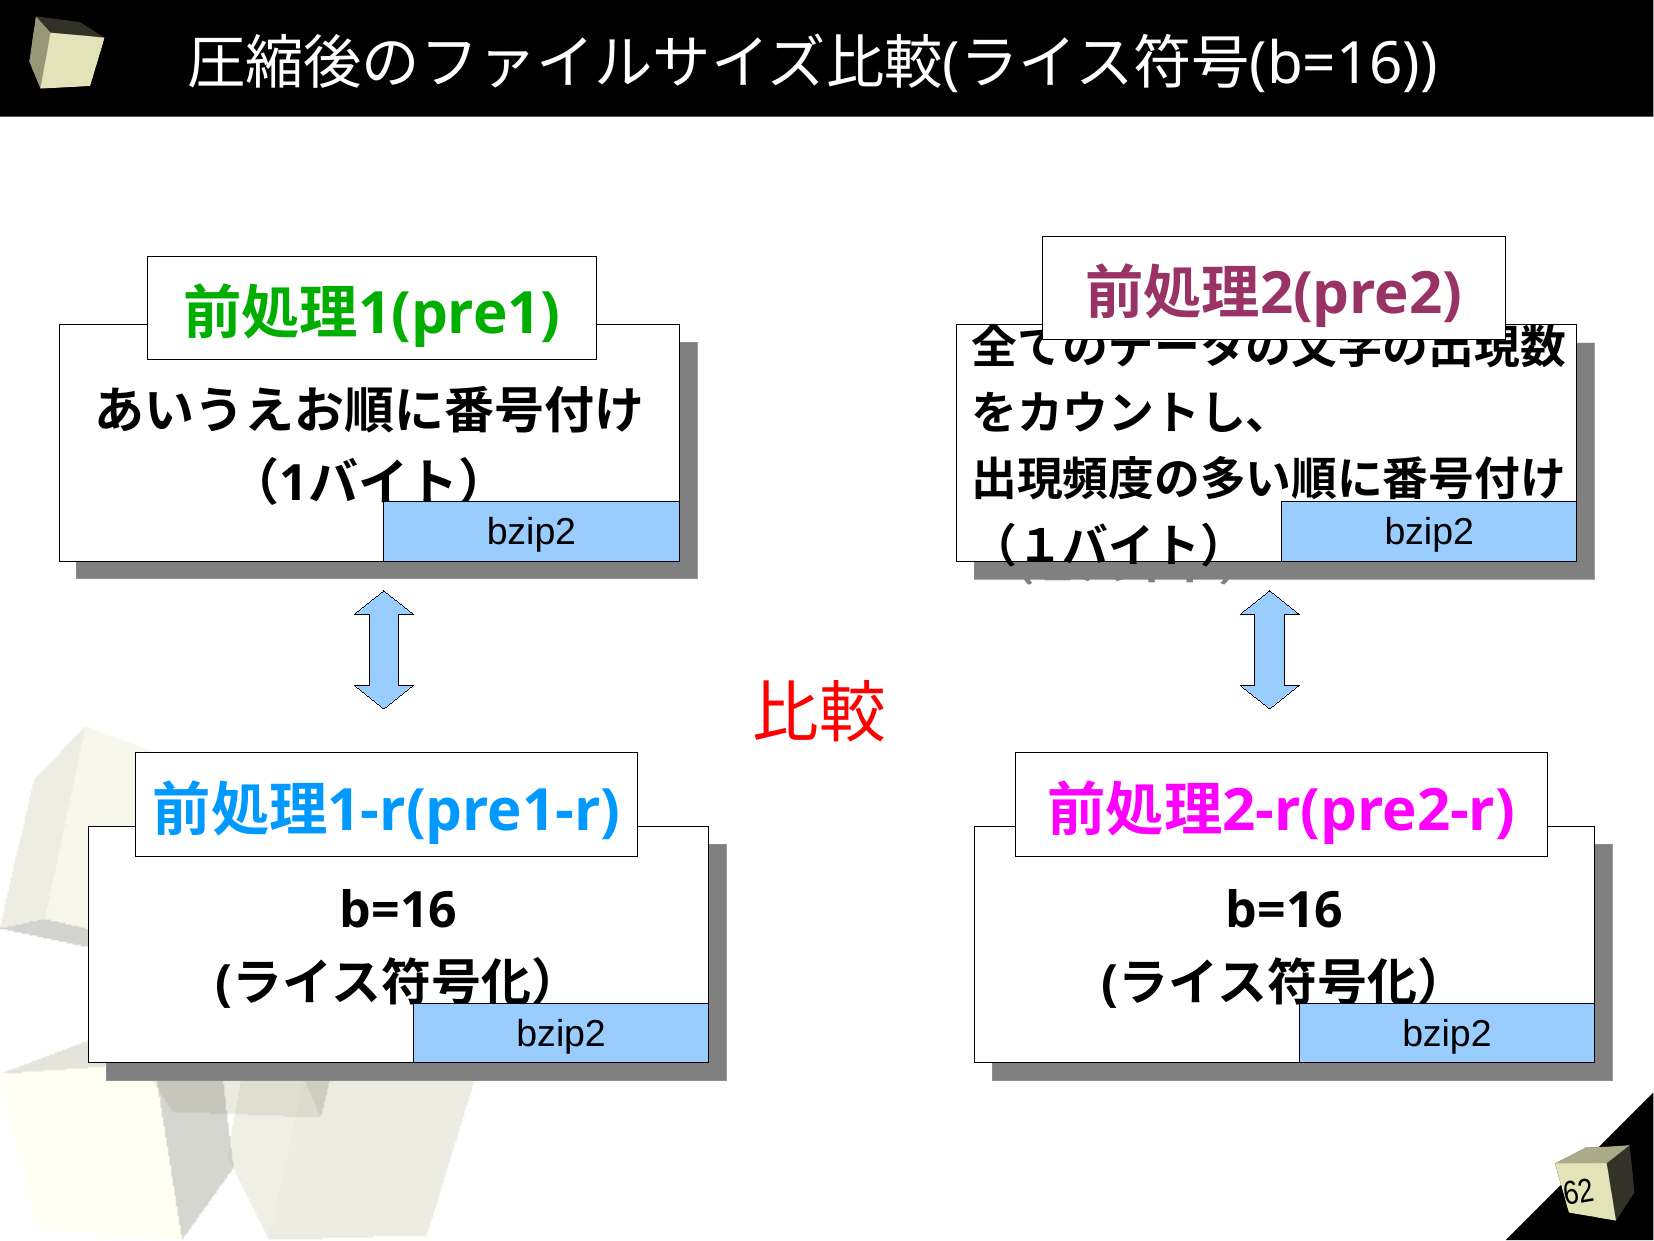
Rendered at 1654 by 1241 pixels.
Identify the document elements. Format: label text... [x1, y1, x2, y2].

text_box b=16 (ライス符号化） [974, 826, 1595, 1063]
text_box 前処理1-r(pre1-r) [135, 752, 638, 857]
text_box ■圧縮後のファイルサイズ比較(ライス符号(b=16)) [118, 8, 1536, 89]
text_box [354, 590, 414, 709]
text_box 前処理2(pre2) [1042, 236, 1506, 340]
text_box 前処理1(pre1) [147, 256, 597, 360]
text_box 前処理2-r(pre2-r) [1015, 752, 1548, 857]
text_box bzip2 [383, 501, 680, 562]
text_box bzip2 [413, 1003, 709, 1063]
picture [0, 726, 477, 1241]
text_box 比較 [738, 651, 1536, 734]
text_box 全てのデータの文字の出現数 をカウントし、 出現頻度の多い順に番号付け （１バイト） [956, 324, 1577, 562]
text_box bzip2 [1299, 1003, 1595, 1063]
text_box bzip2 [1281, 501, 1577, 562]
text_box あいうえお順に番号付け （1バイト） [59, 324, 680, 562]
text_box [1240, 590, 1300, 709]
text_box b=16 (ライス符号化） [88, 826, 709, 1063]
